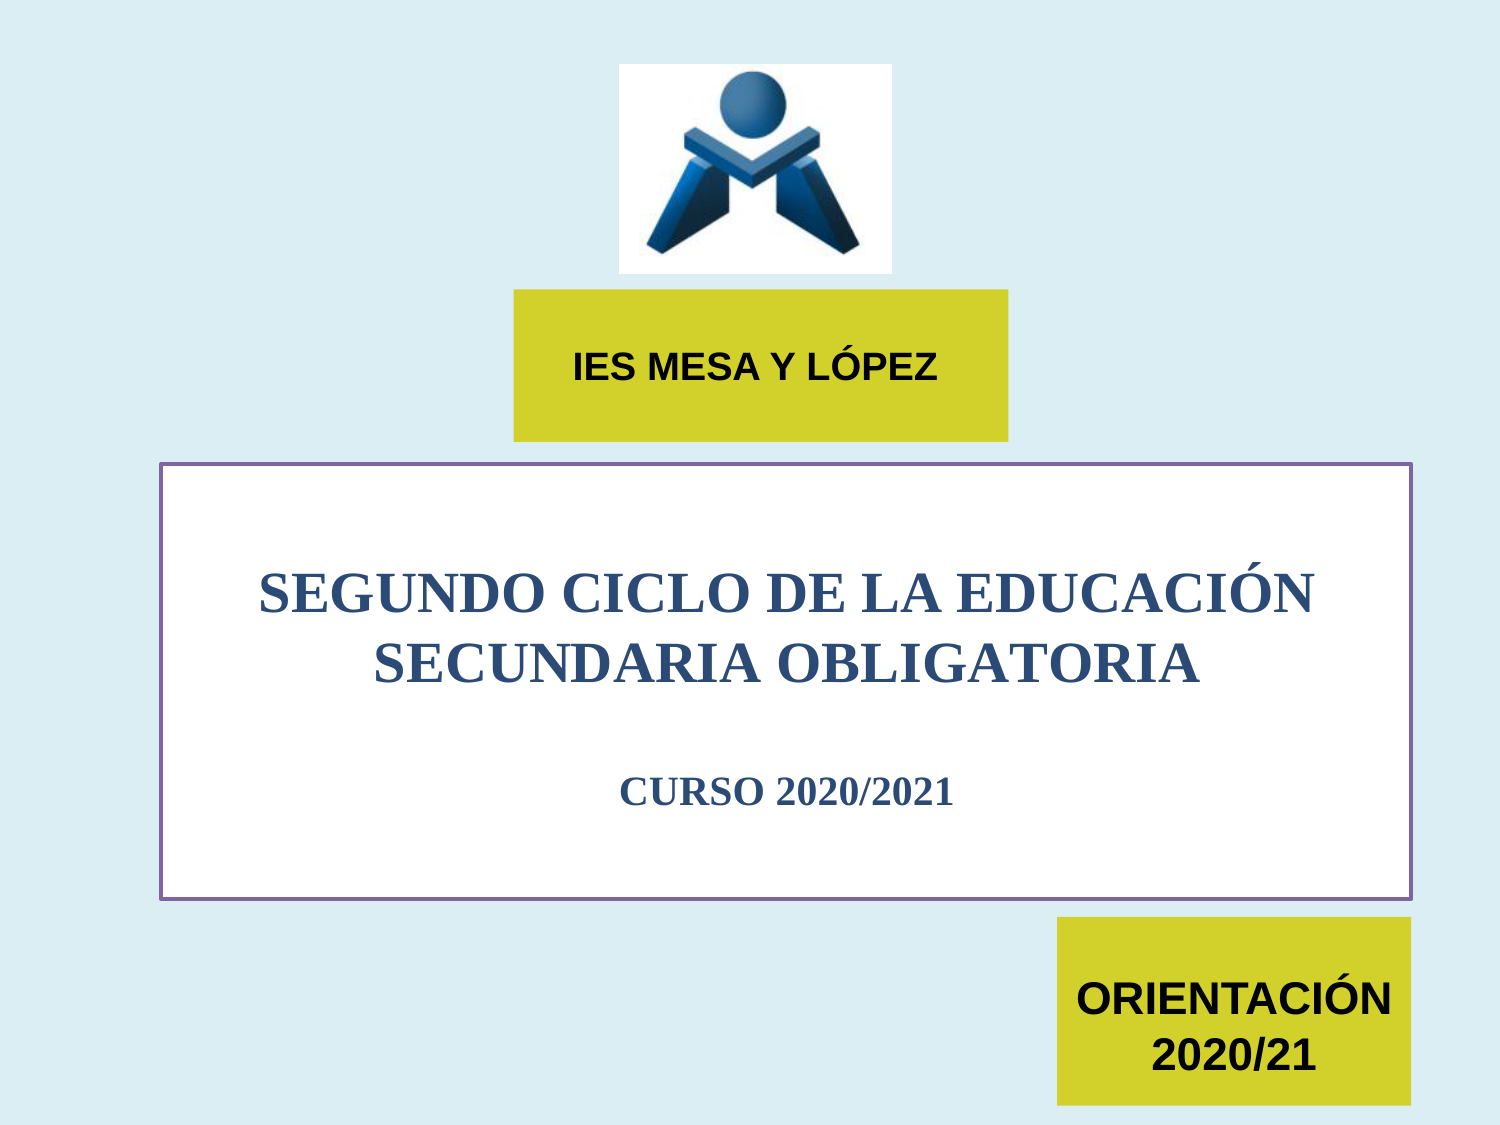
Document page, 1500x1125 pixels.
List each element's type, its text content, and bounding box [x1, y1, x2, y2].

text_box ORIENTACIÓN 2020/21 [1057, 916, 1412, 1106]
picture [619, 64, 892, 274]
text_box SEGUNDO CICLO DE LA EDUCACIÓN SECUNDARIA OBLIGATORIA CURSO 2020/2021 [161, 464, 1412, 900]
text_box IES MESA Y LÓPEZ [513, 289, 1009, 442]
